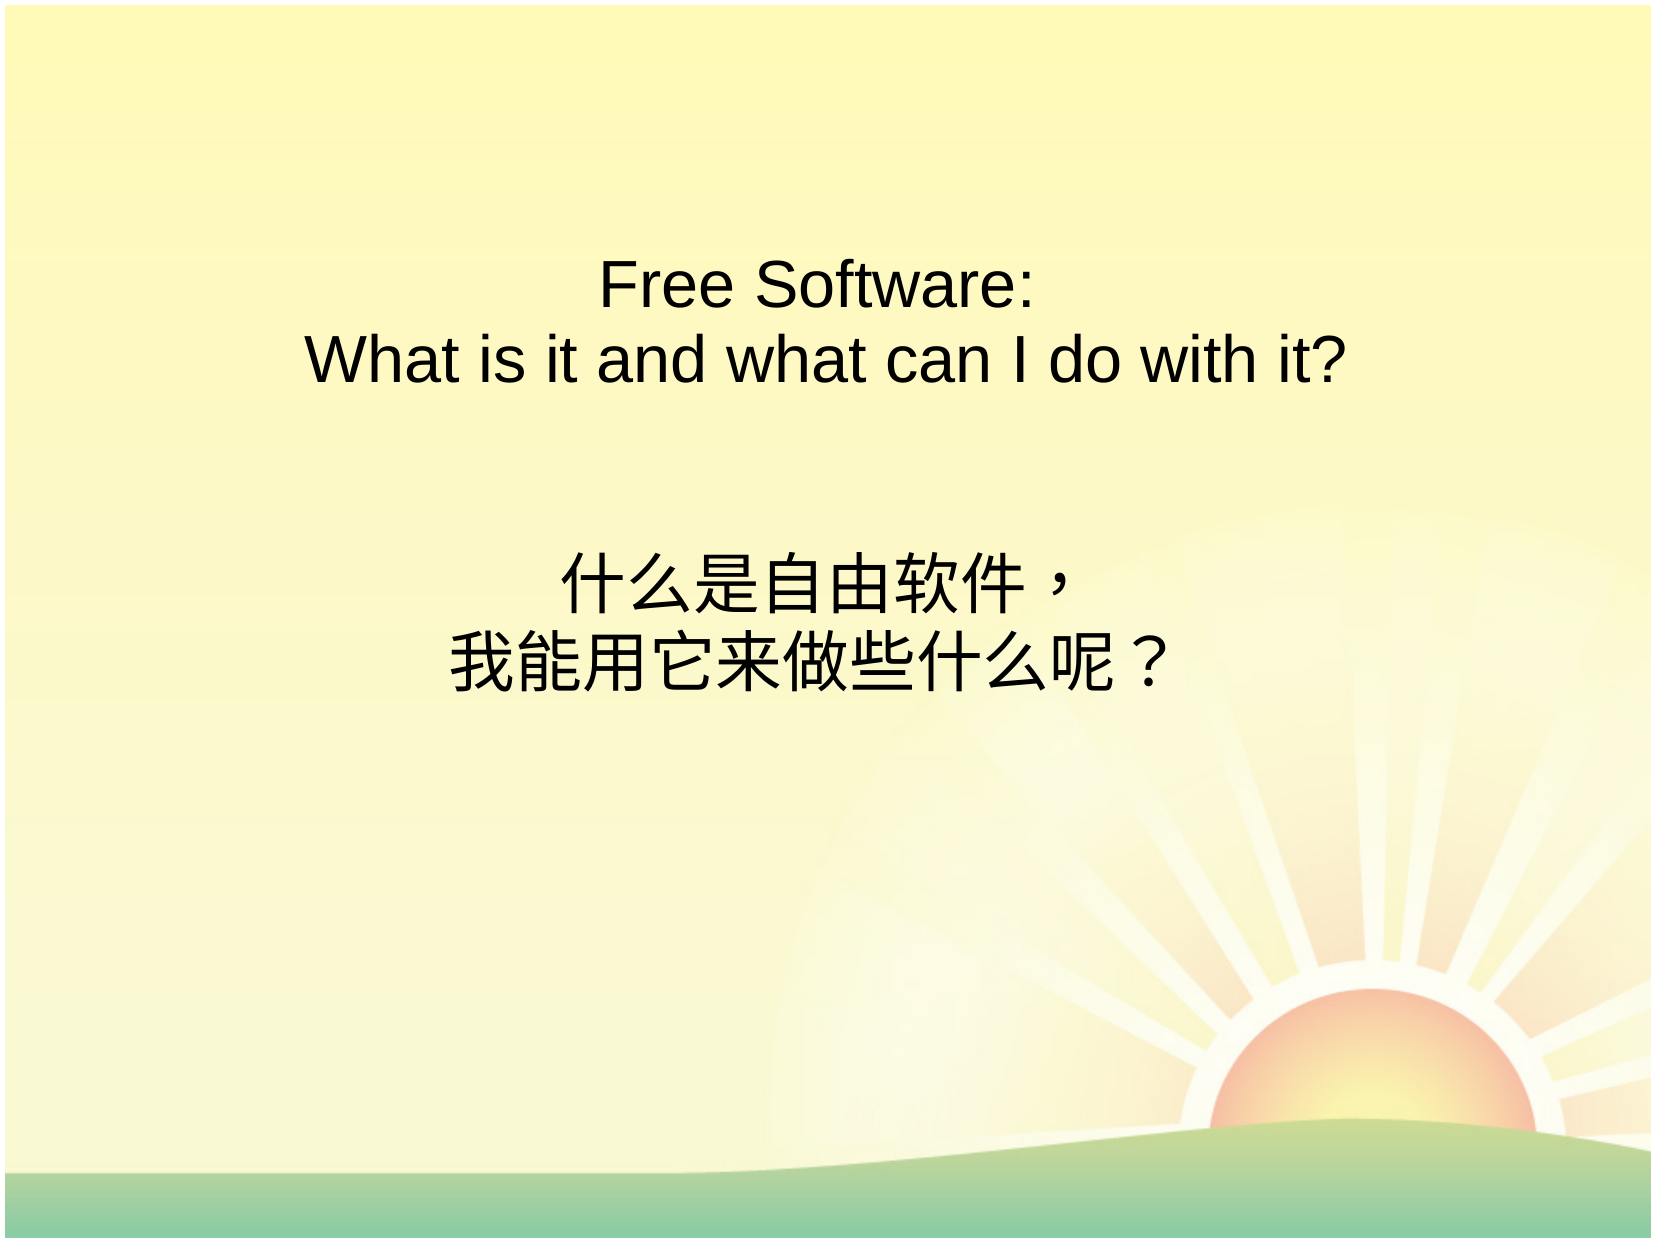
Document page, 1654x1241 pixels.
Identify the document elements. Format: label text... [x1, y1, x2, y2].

subtitle Free Software: What is it and what can I do with it? 什么是自由软件， 我能用它来做些什么呢？ [82, 49, 1571, 901]
picture [5, 5, 1651, 1238]
